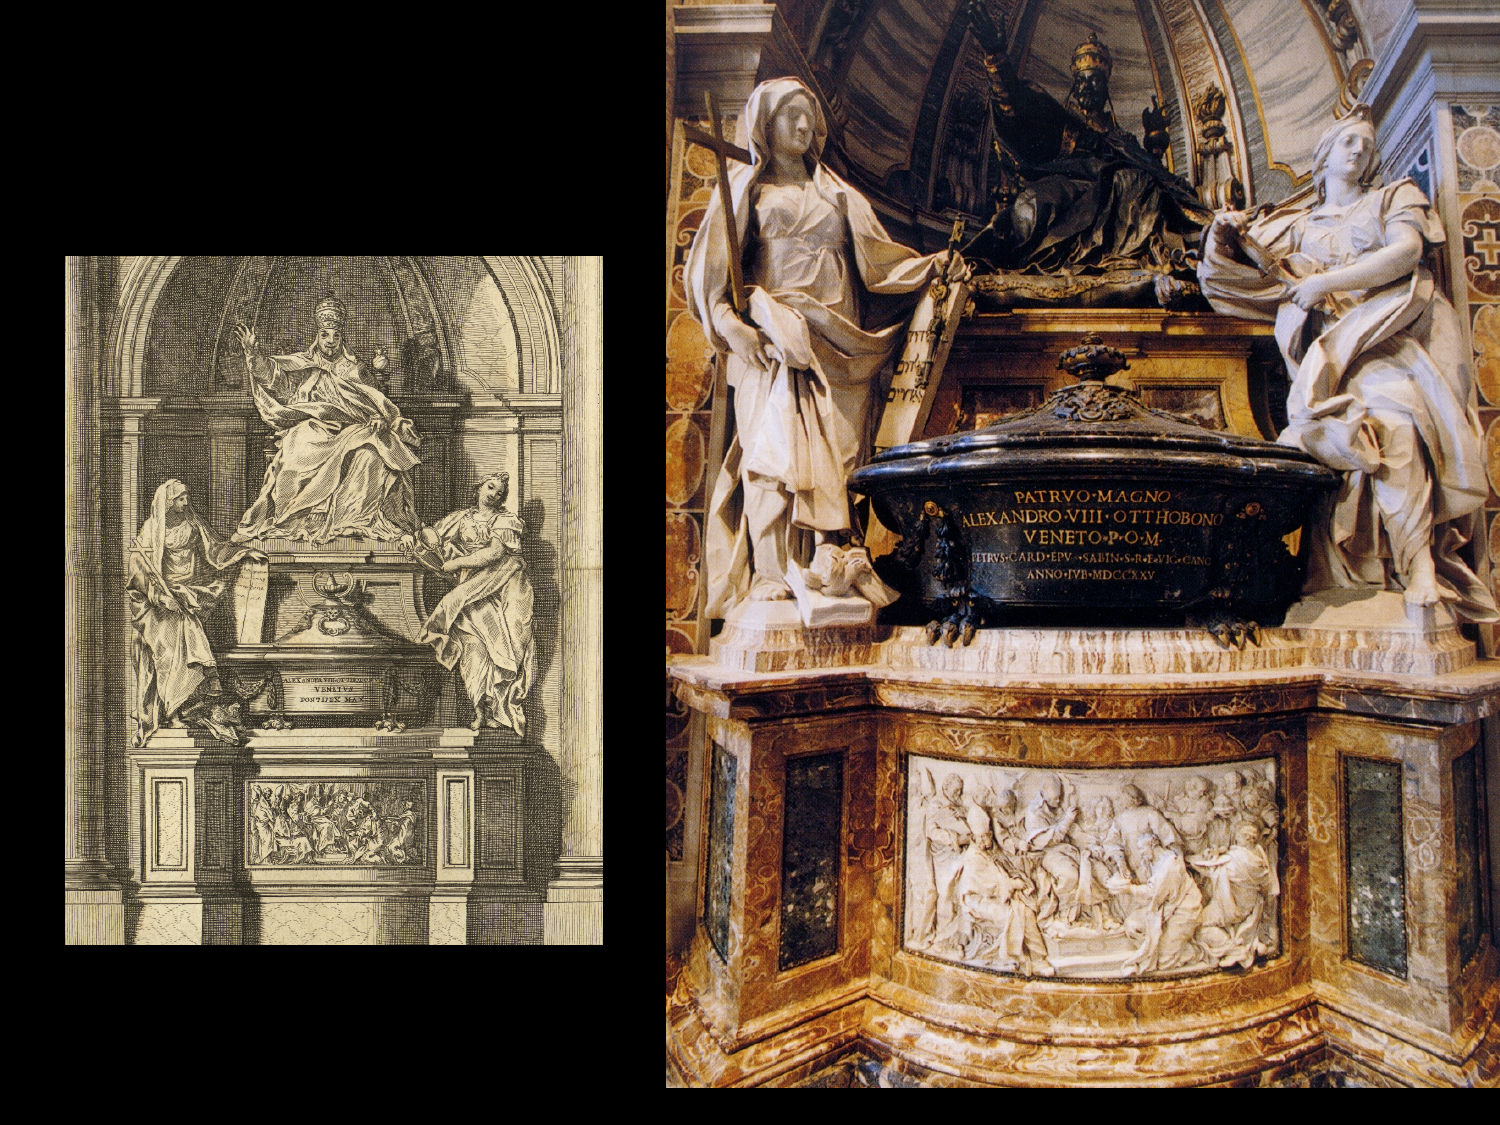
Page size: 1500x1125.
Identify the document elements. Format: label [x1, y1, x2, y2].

picture [666, 0, 1500, 1089]
picture [64, 255, 603, 945]
